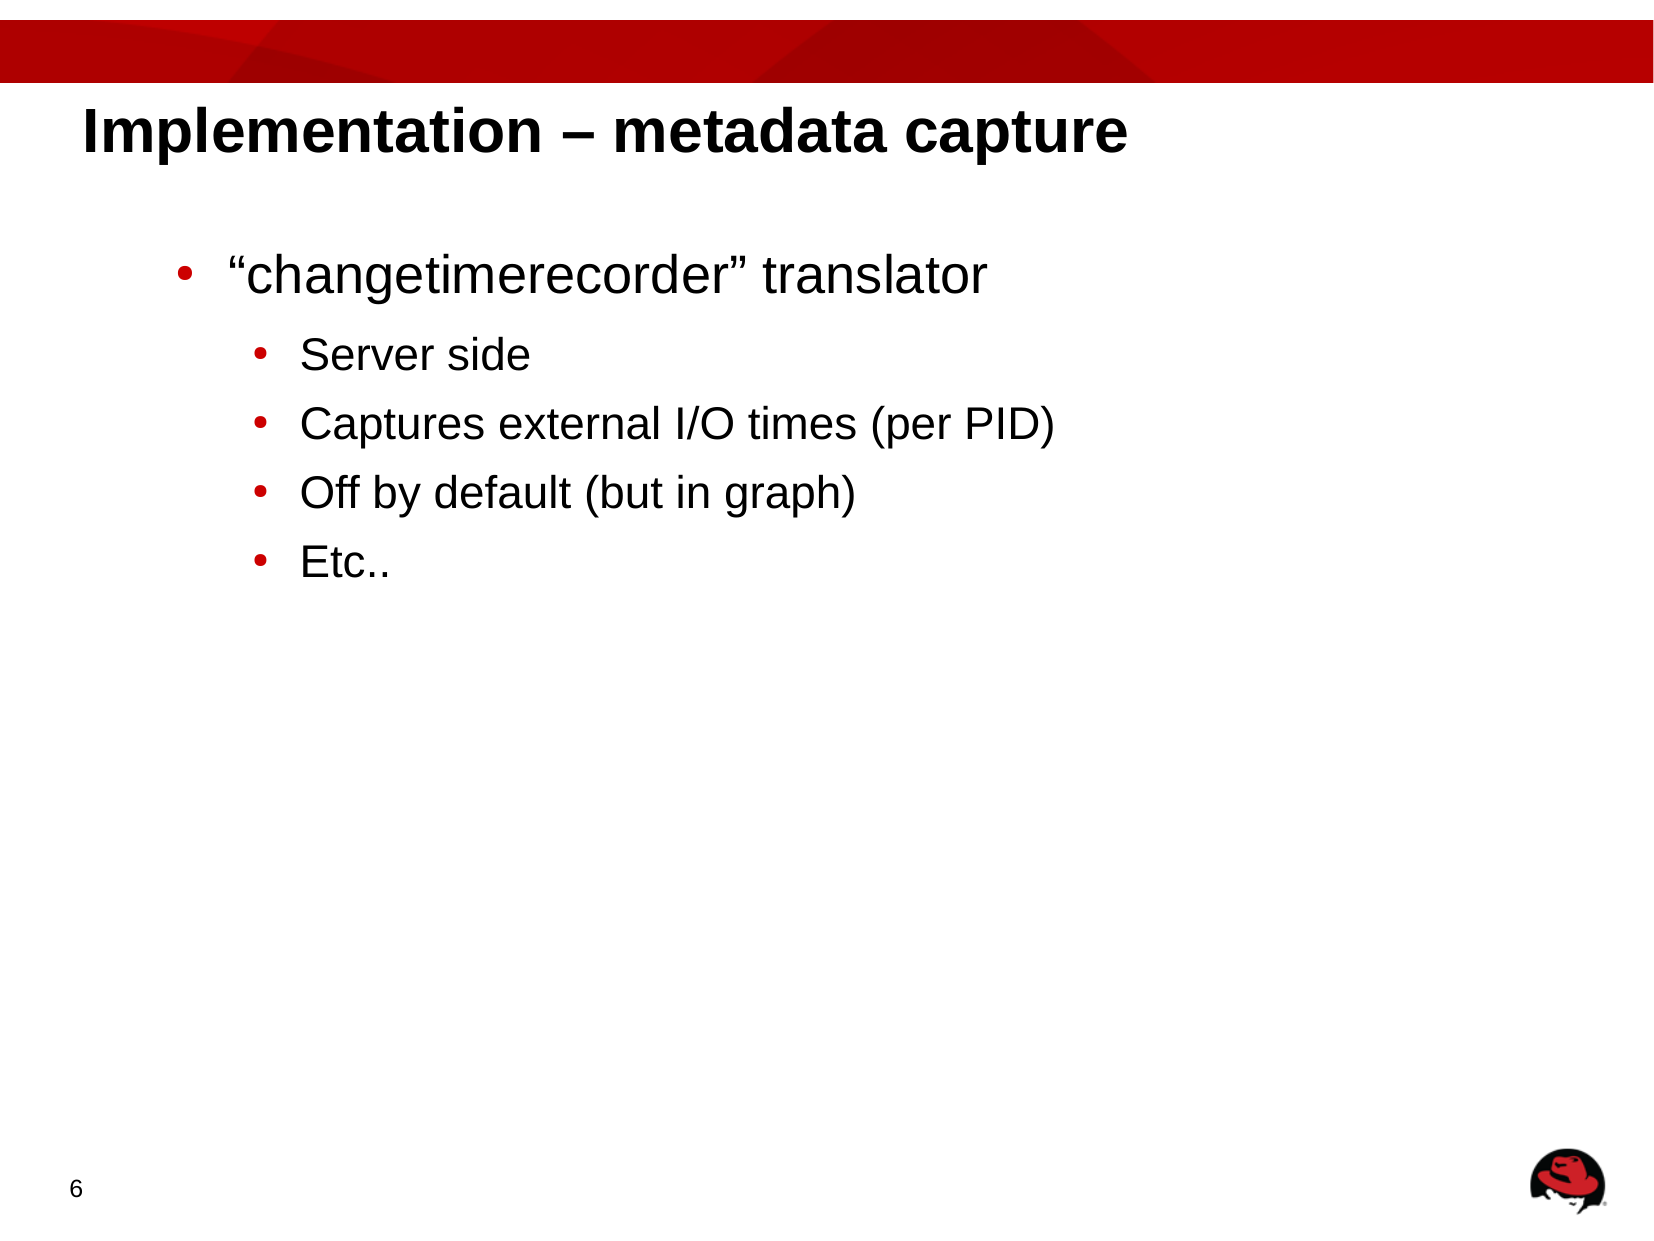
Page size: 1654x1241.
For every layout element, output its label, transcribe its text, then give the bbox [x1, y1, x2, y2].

list “changetimerecorder” translator Server side Captures external I/O times (per PID) Off by default (but in graph) Etc.. [86, 244, 1576, 1039]
title Implementation – metadata capture [82, 37, 1571, 226]
picture [1529, 1146, 1613, 1224]
picture [0, 20, 1654, 83]
